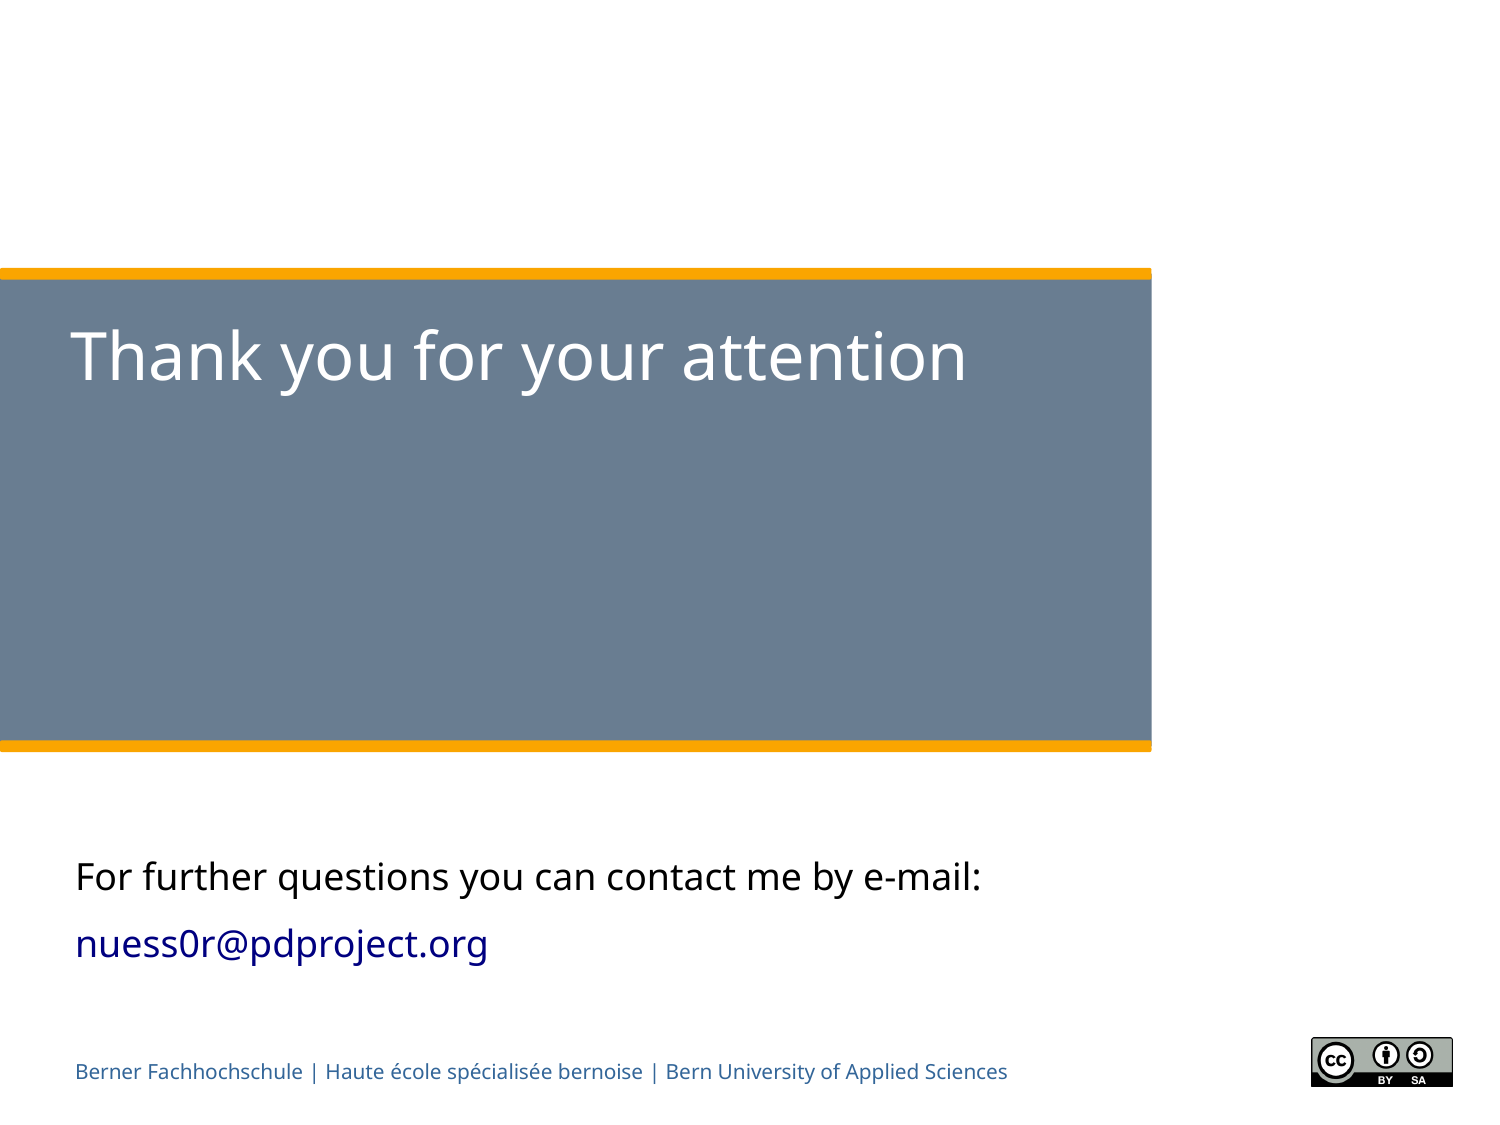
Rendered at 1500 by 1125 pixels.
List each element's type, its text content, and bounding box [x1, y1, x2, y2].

picture [1311, 1037, 1453, 1087]
list For further questions you can contact me by e-mail: nuess0r@pdproject.org [75, 850, 1425, 1006]
title Thank you for your attention [70, 296, 1152, 414]
